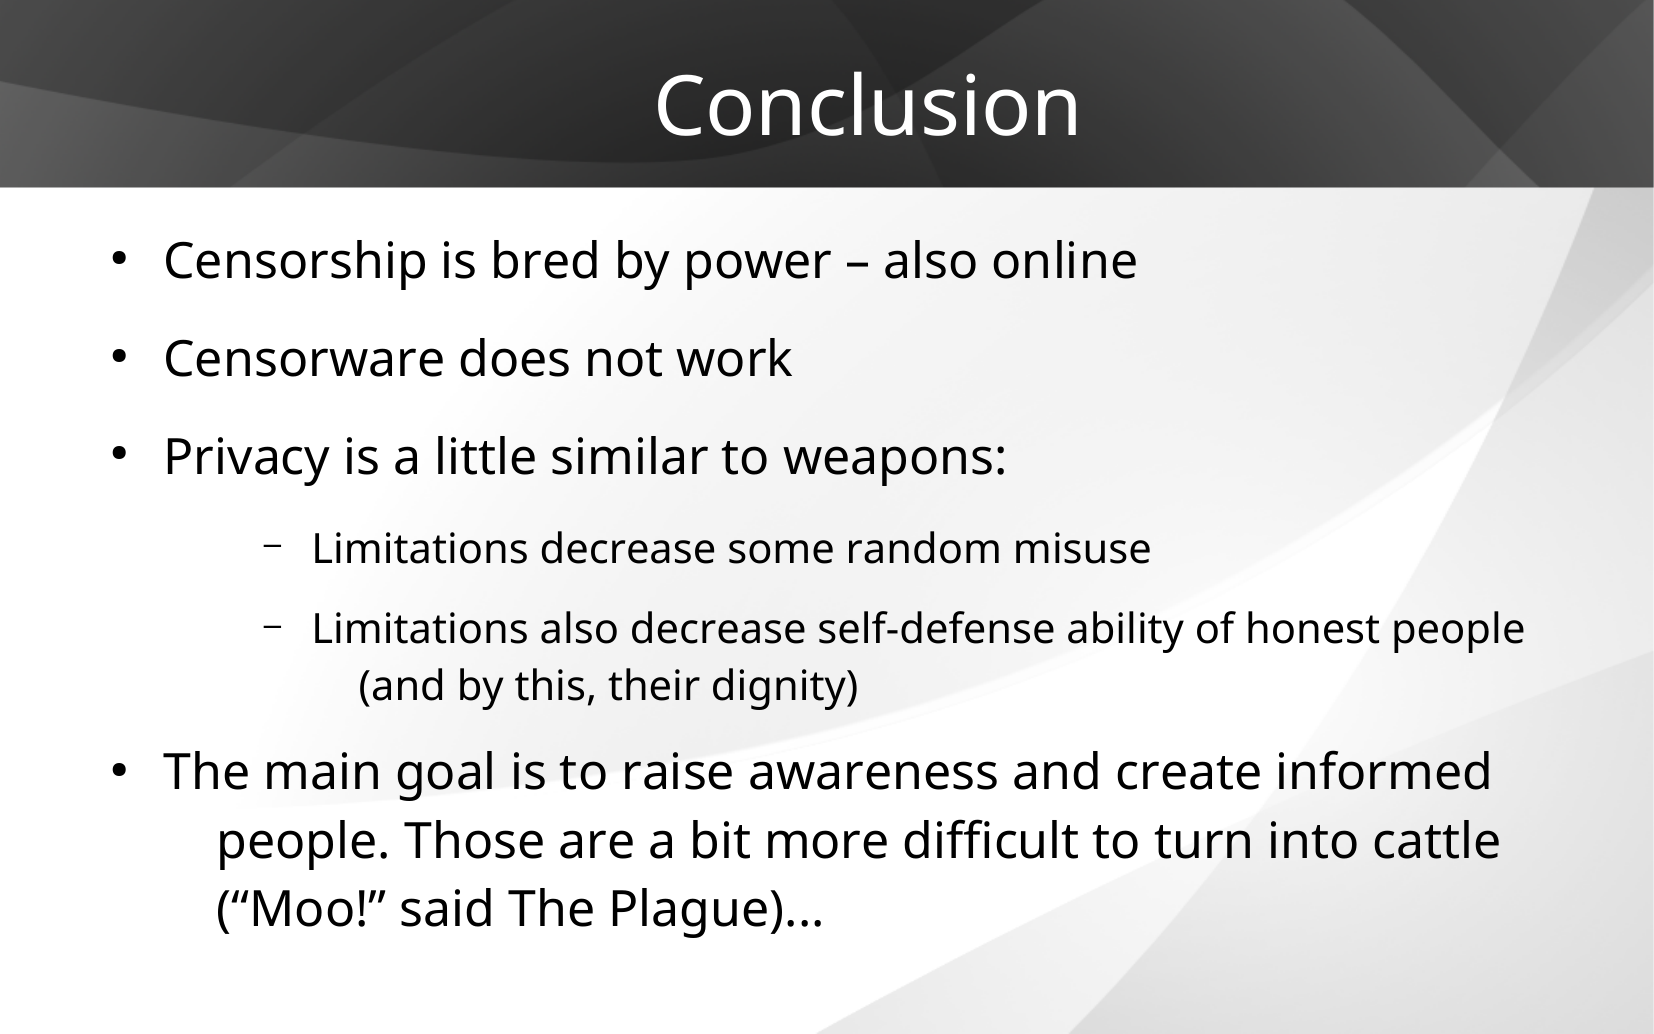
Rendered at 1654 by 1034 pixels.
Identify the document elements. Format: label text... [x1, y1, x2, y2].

title Conclusion [124, 0, 1613, 208]
picture [0, 0, 1654, 1034]
list Censorship is bred by power – also online Censorware does not work Privacy is a little similar to weapons: Limitations decrease some random misuse Limitations also decrease self-defense ability of honest people (and by this, their dignity) The main goal is to raise awareness and create informed people. Those are a bit more difficult to turn into cattle (“Moo!” said The Plague)... [75, 225, 1613, 1013]
